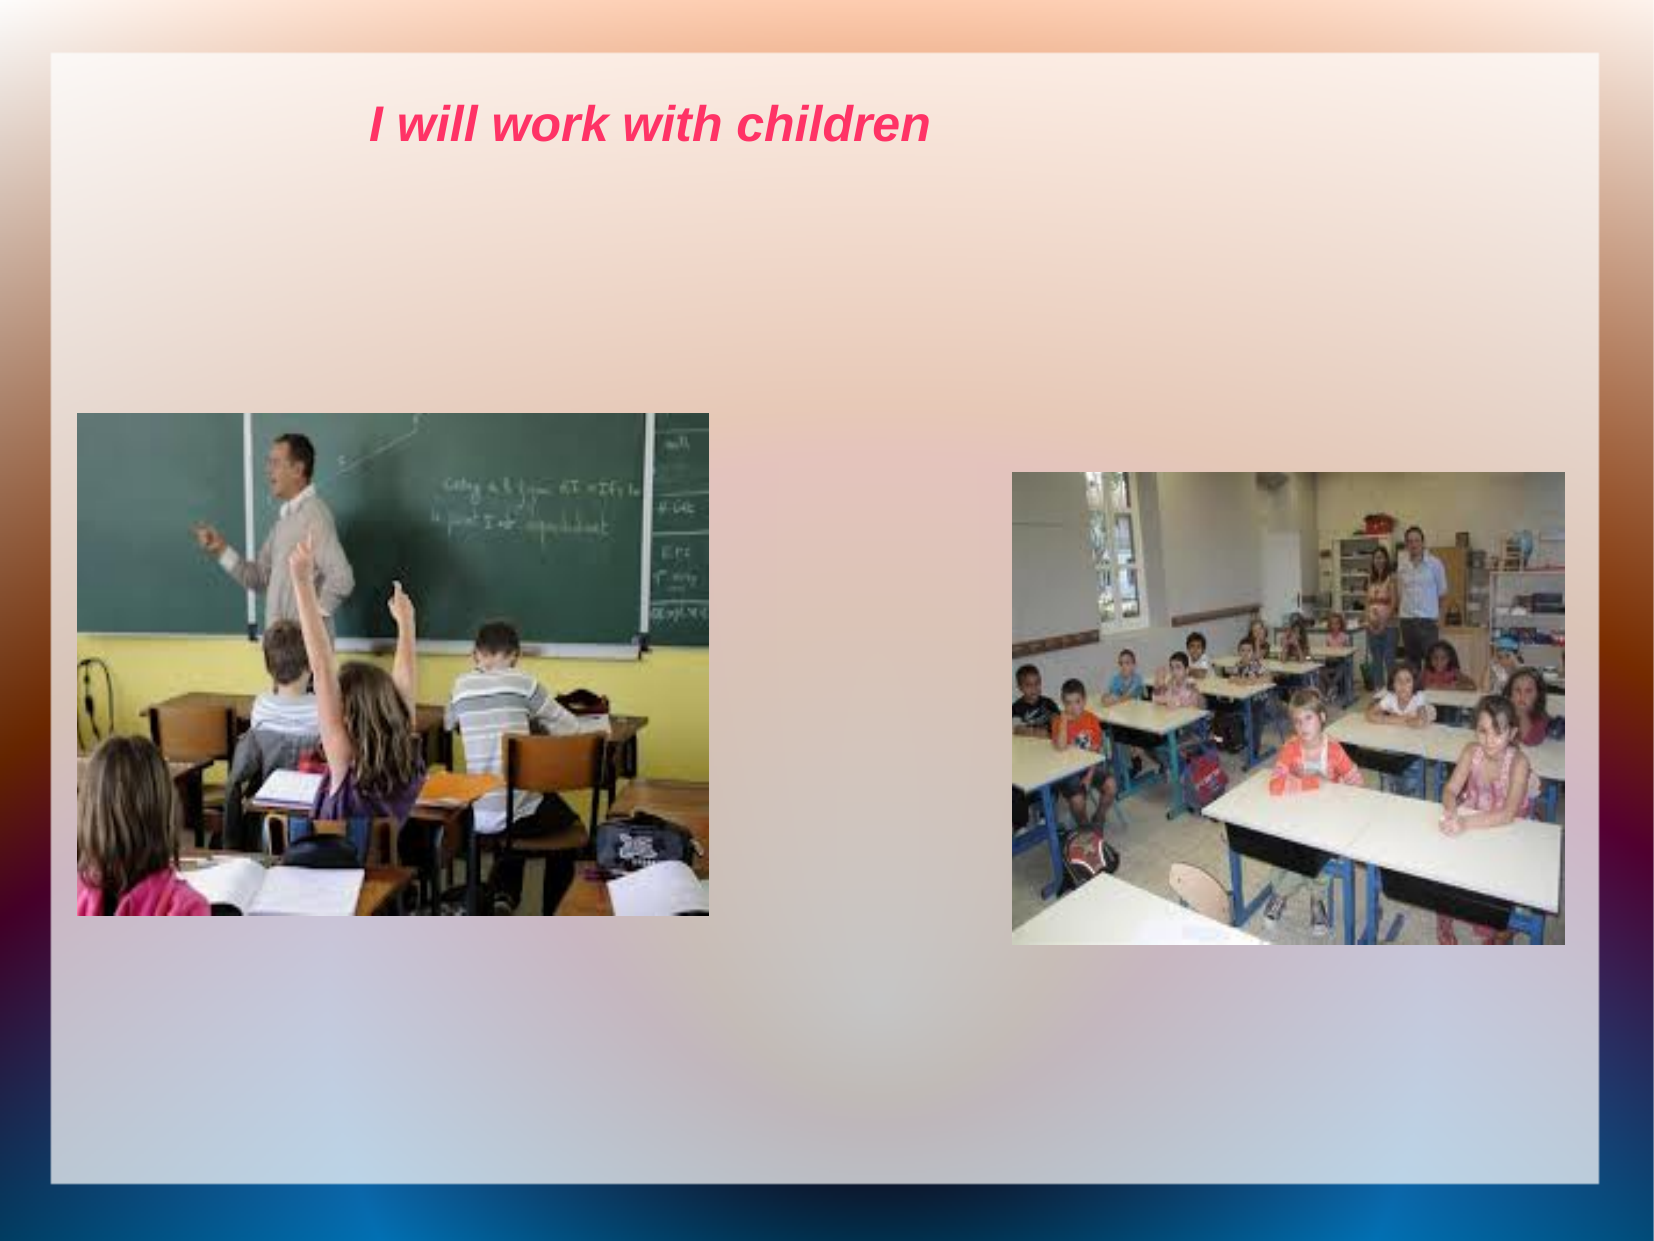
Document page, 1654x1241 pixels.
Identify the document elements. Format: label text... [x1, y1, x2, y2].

text_box I will work with children [354, 88, 1300, 179]
picture [0, 0, 1654, 1241]
